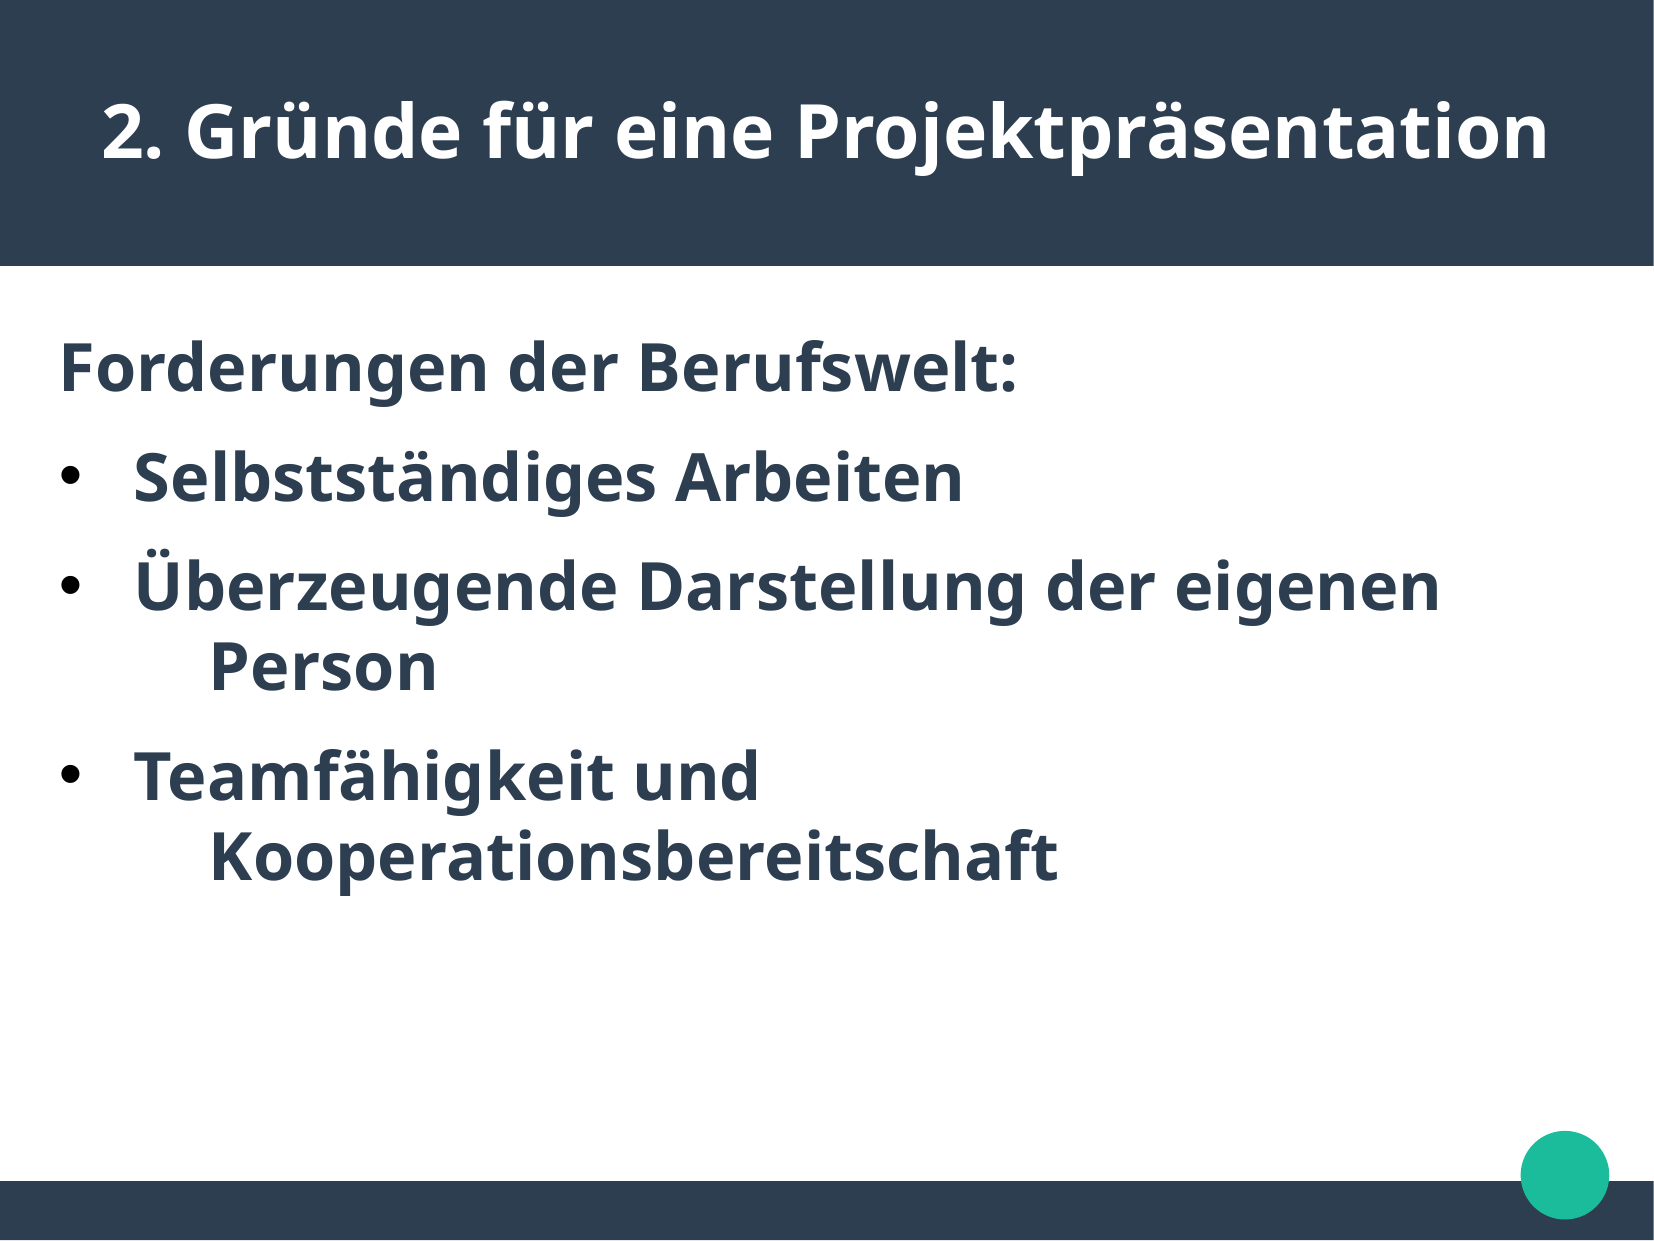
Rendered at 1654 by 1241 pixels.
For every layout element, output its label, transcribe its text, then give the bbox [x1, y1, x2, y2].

title 2. Gründe für eine Projektpräsentation [59, 49, 1595, 207]
list Forderungen der Berufswelt: Selbstständiges Arbeiten Überzeugende Darstellung der eigenen Person Teamfähigkeit und Kooperationsbereitschaft [59, 324, 1595, 1152]
